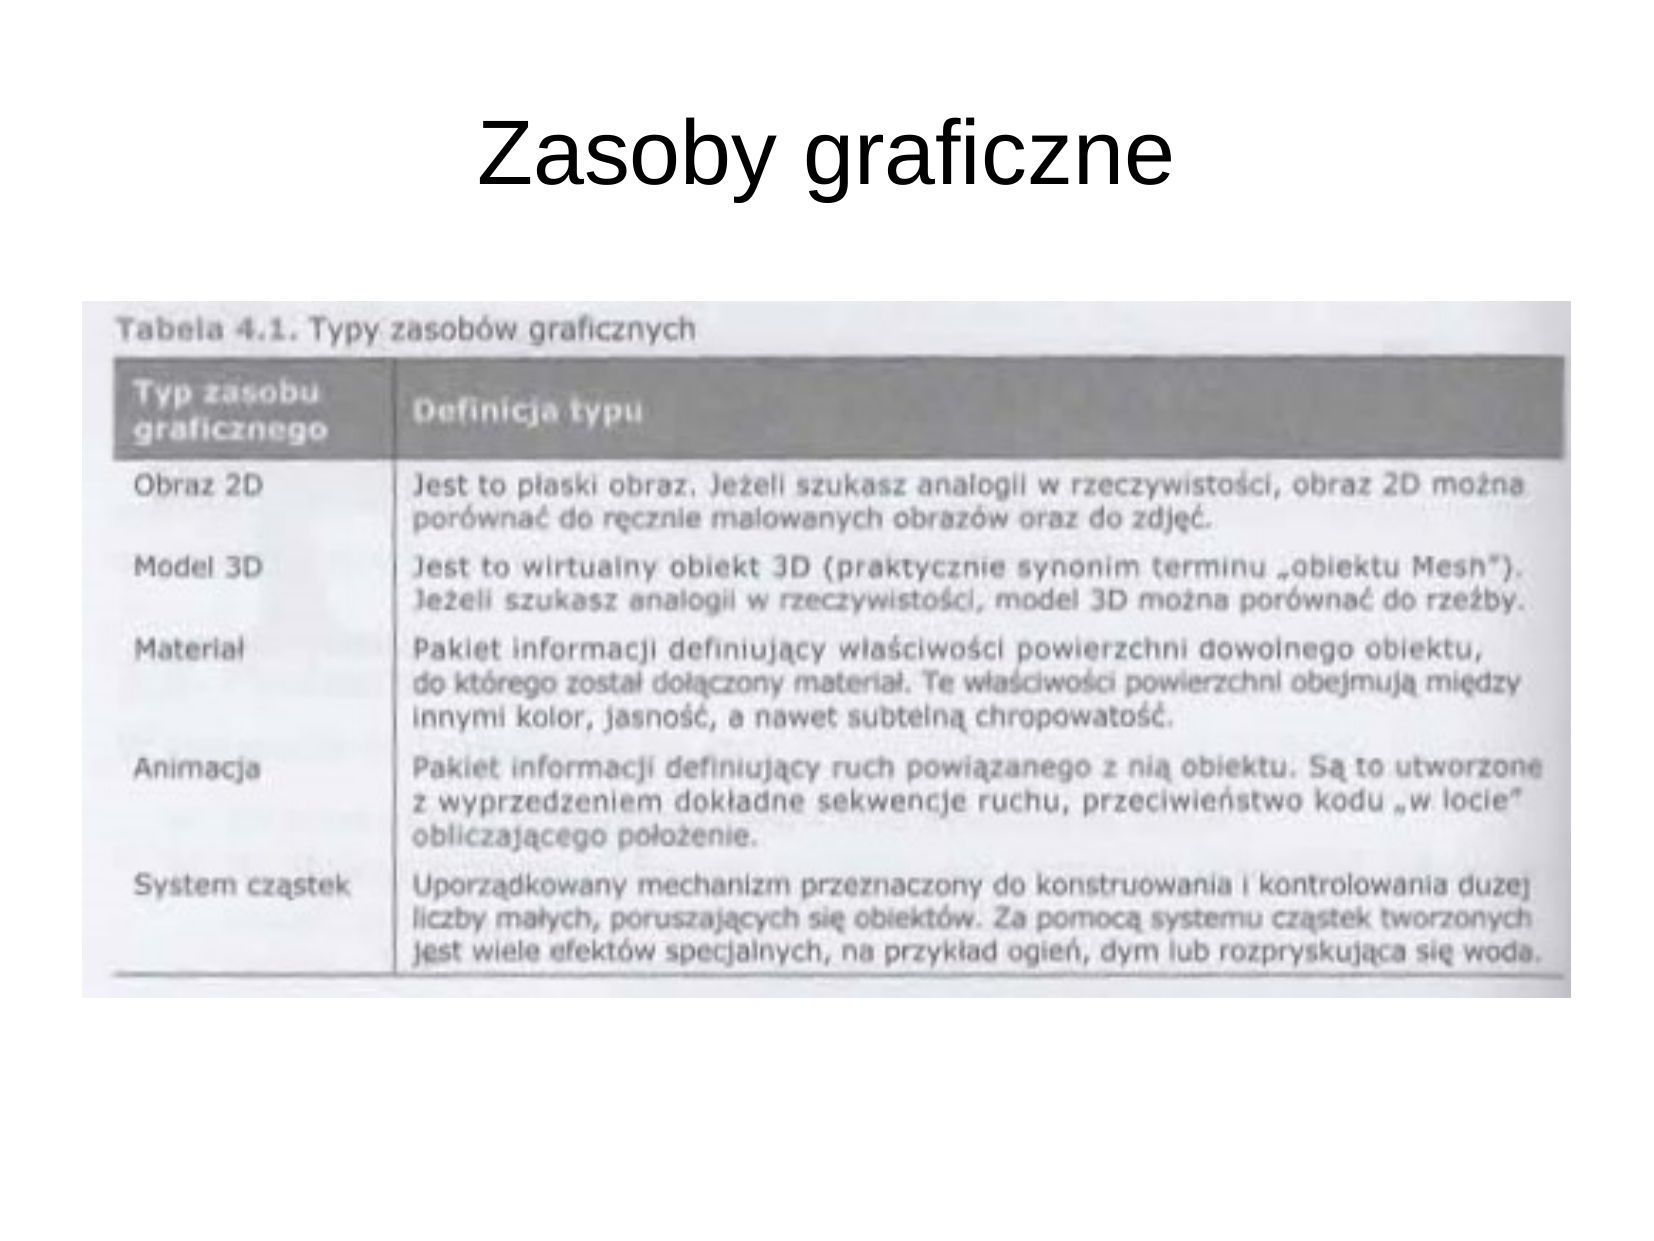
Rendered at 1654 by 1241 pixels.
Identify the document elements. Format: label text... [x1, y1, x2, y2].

title Zasoby graficzne [82, 49, 1571, 257]
picture [82, 301, 1571, 998]
